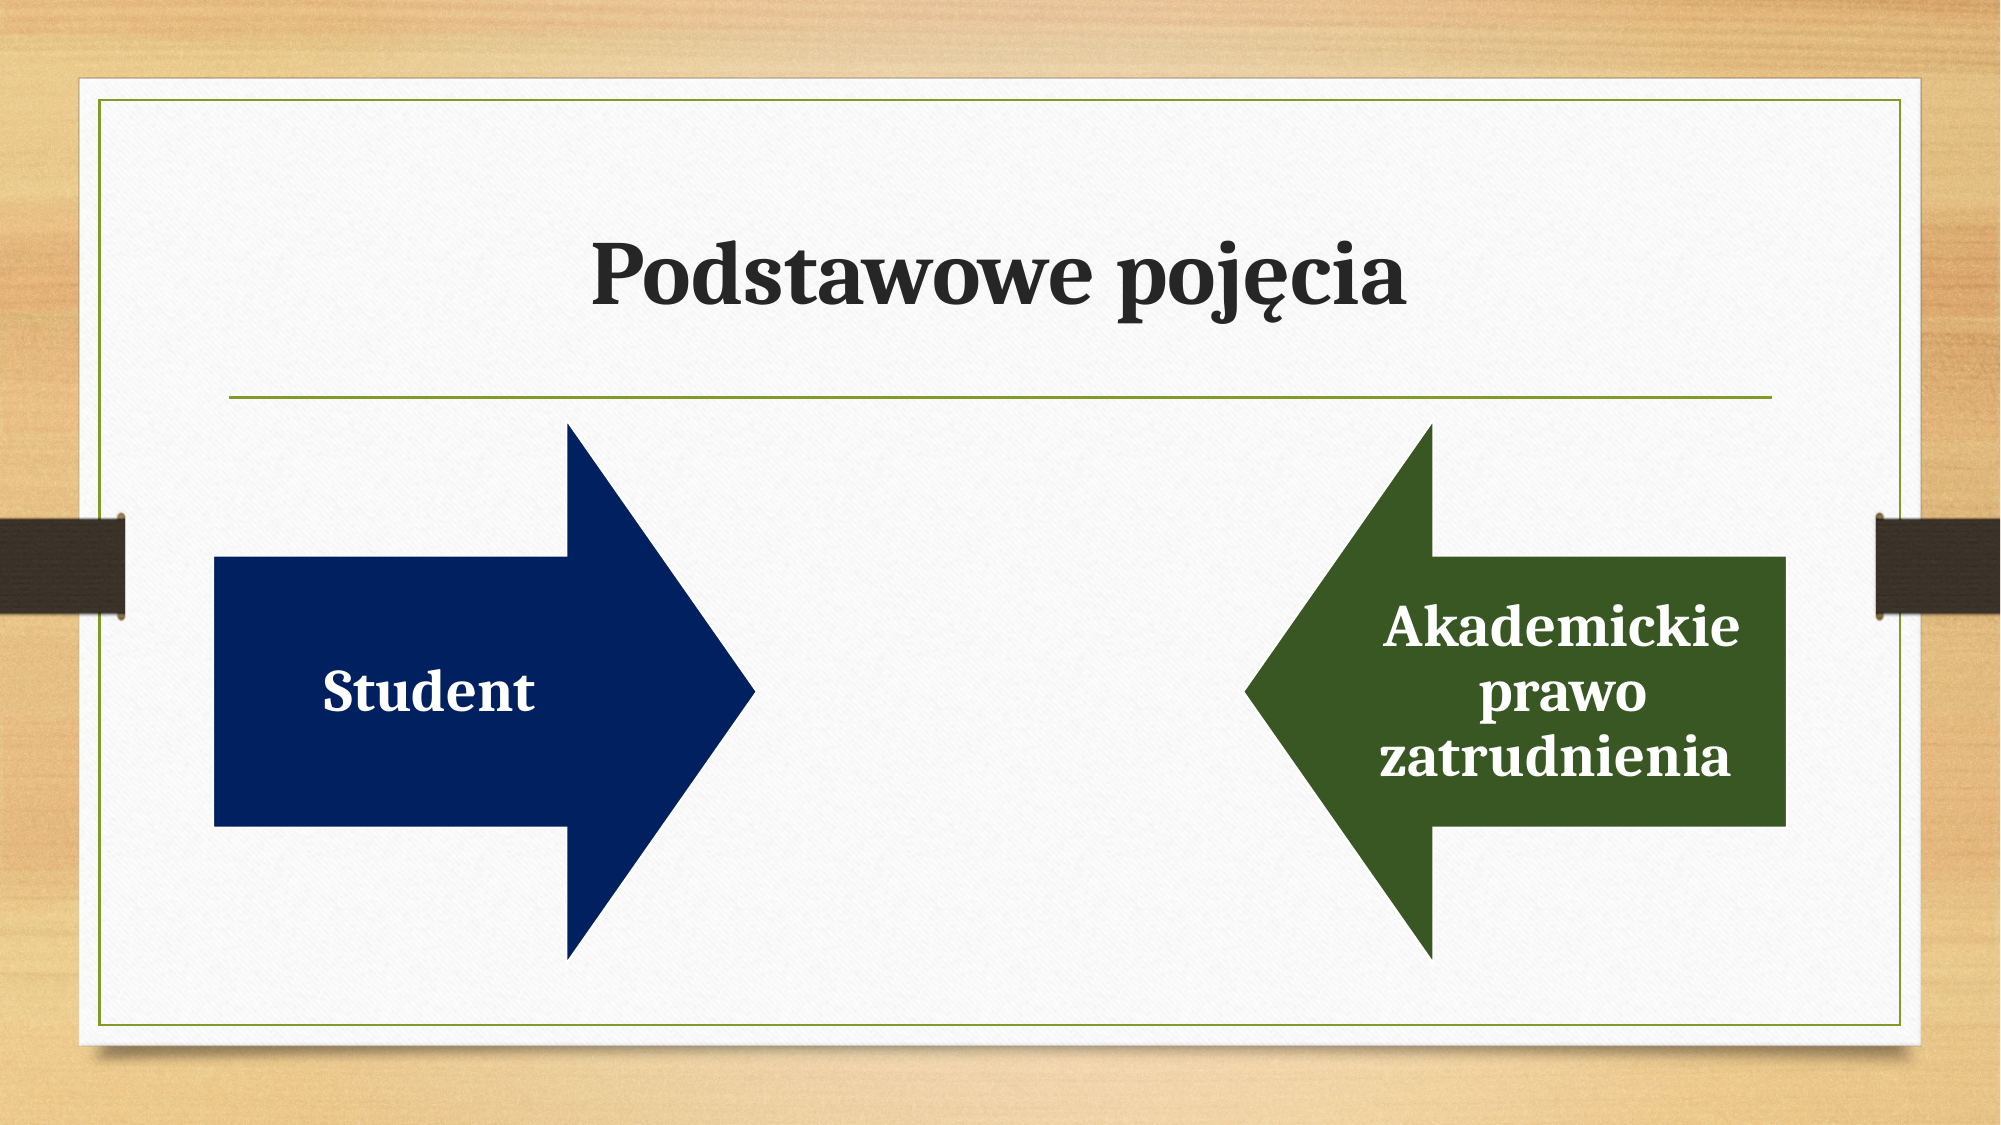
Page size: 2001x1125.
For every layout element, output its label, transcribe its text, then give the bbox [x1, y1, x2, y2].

title Podstawowe pojęcia [212, 161, 1788, 376]
text_box Akademickie prawo zatrudnienia [1243, 419, 1787, 964]
text_box Student [213, 419, 757, 964]
